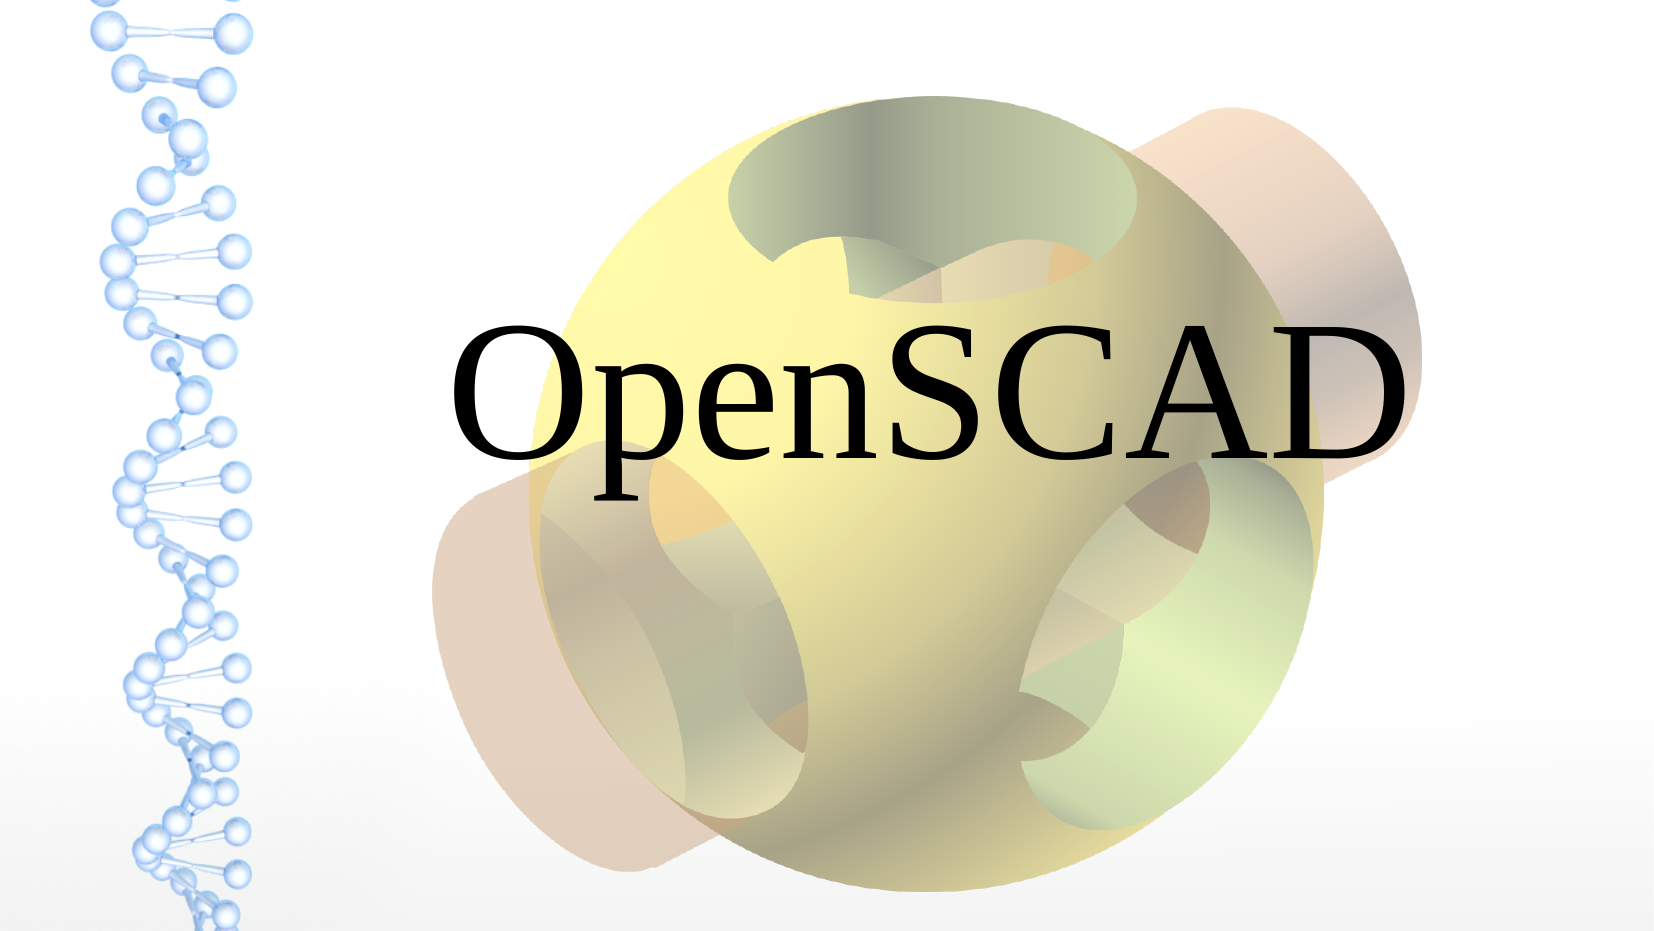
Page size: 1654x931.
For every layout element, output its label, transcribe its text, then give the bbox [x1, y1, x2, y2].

subtitle OpenSCAD [265, 35, 1595, 748]
picture [0, 0, 1654, 931]
